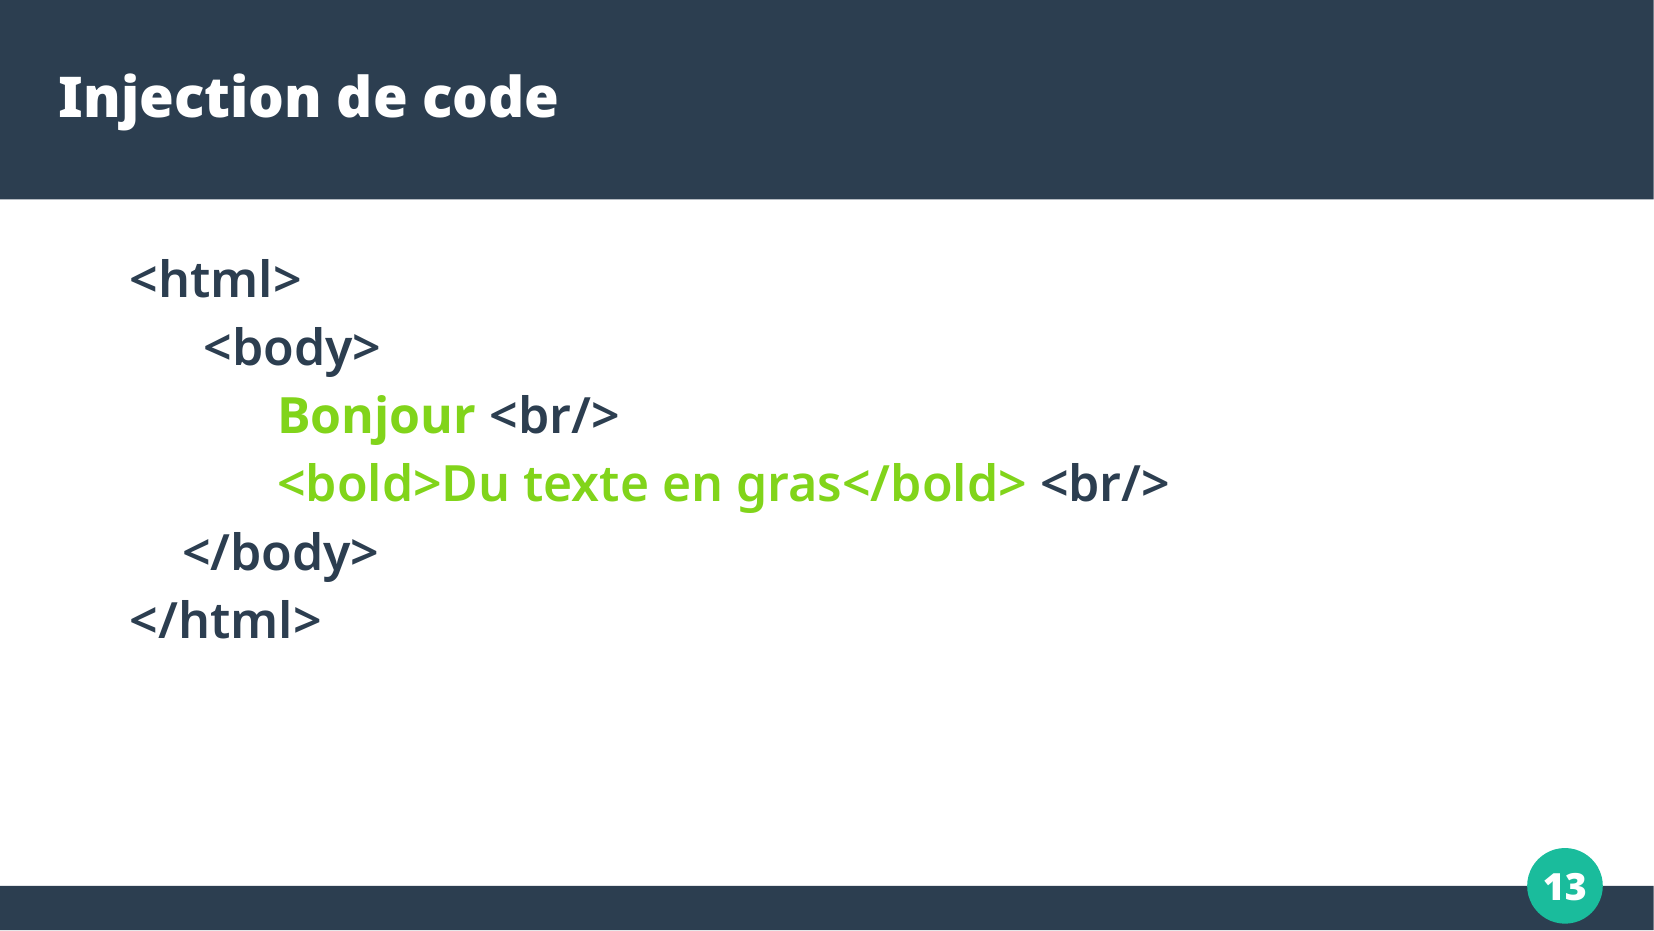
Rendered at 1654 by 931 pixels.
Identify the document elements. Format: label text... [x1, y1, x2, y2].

list <html> <body> Bonjour <br/> <bold>Du texte en gras</bold> <br/> </body> </html> [59, 243, 1595, 864]
title Injection de code [59, 37, 1595, 155]
